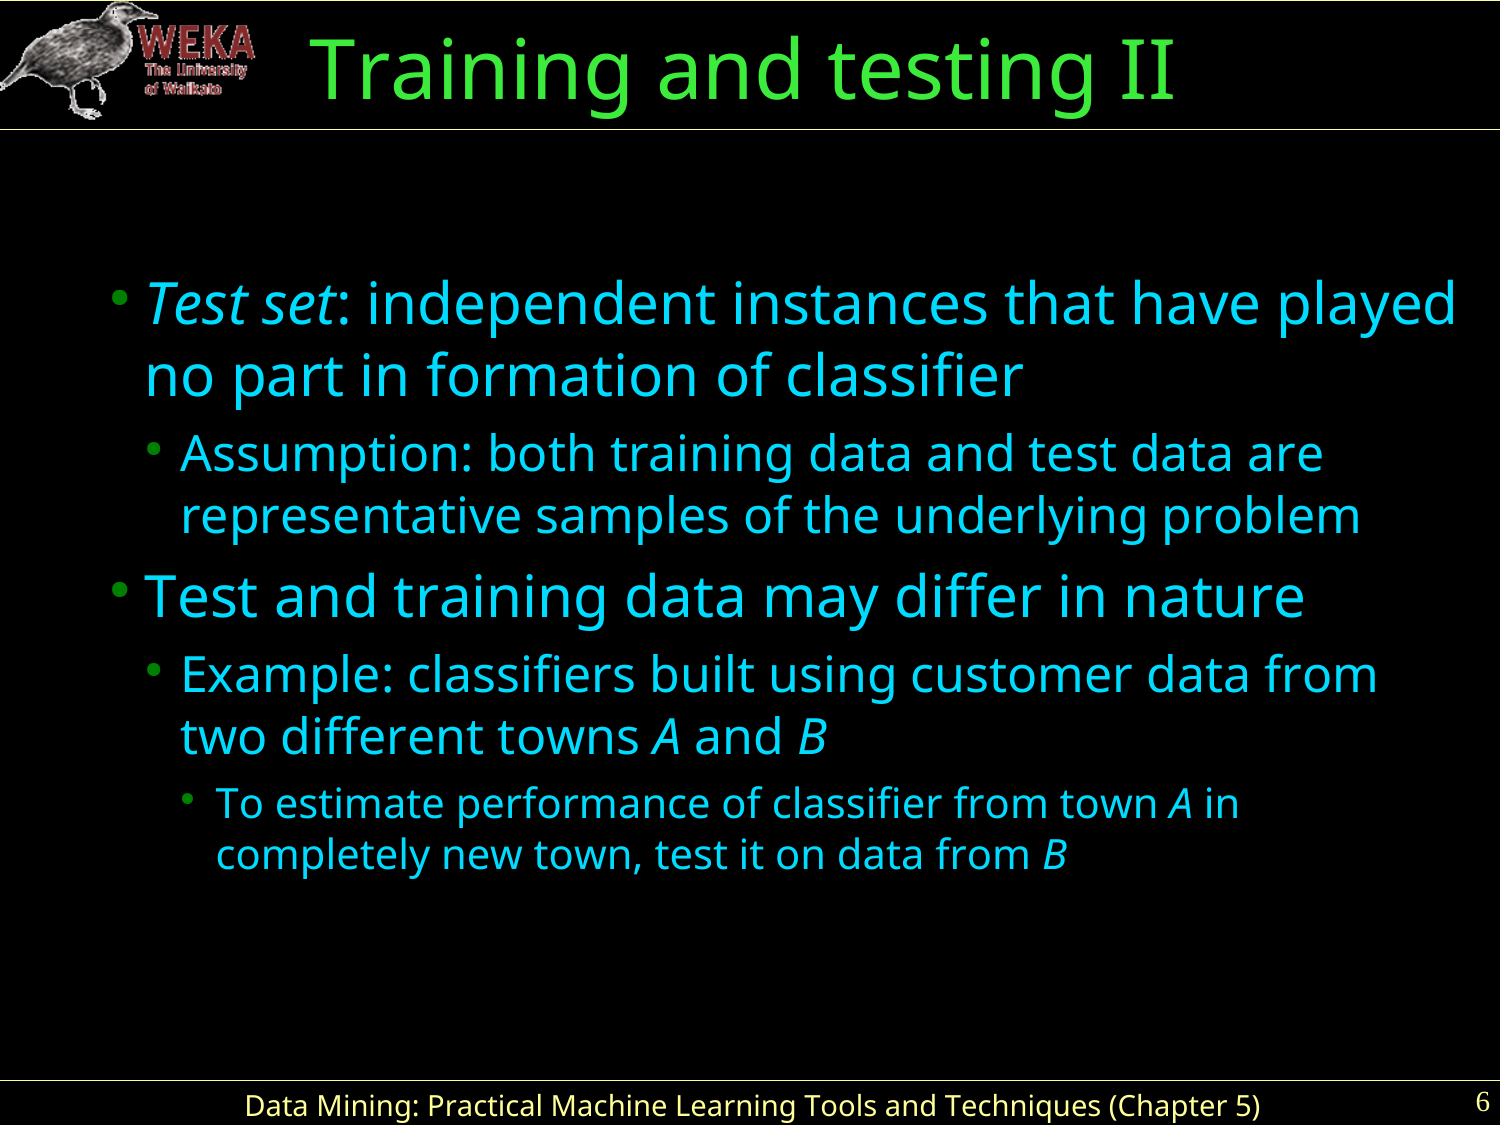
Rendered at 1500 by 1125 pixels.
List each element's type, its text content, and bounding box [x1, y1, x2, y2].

picture [0, 1, 266, 129]
text_box Test set: independent instances that have played no part in formation of classifier Assumption: both training data and test data are representative samples of the underlying problem Test and training data may differ in nature Example: classifiers built using customer data from two different towns A and B To estimate performance of classifier from town A in completely new town, test it on data from B [59, 260, 1477, 936]
title Training and testing II [295, 0, 1500, 148]
